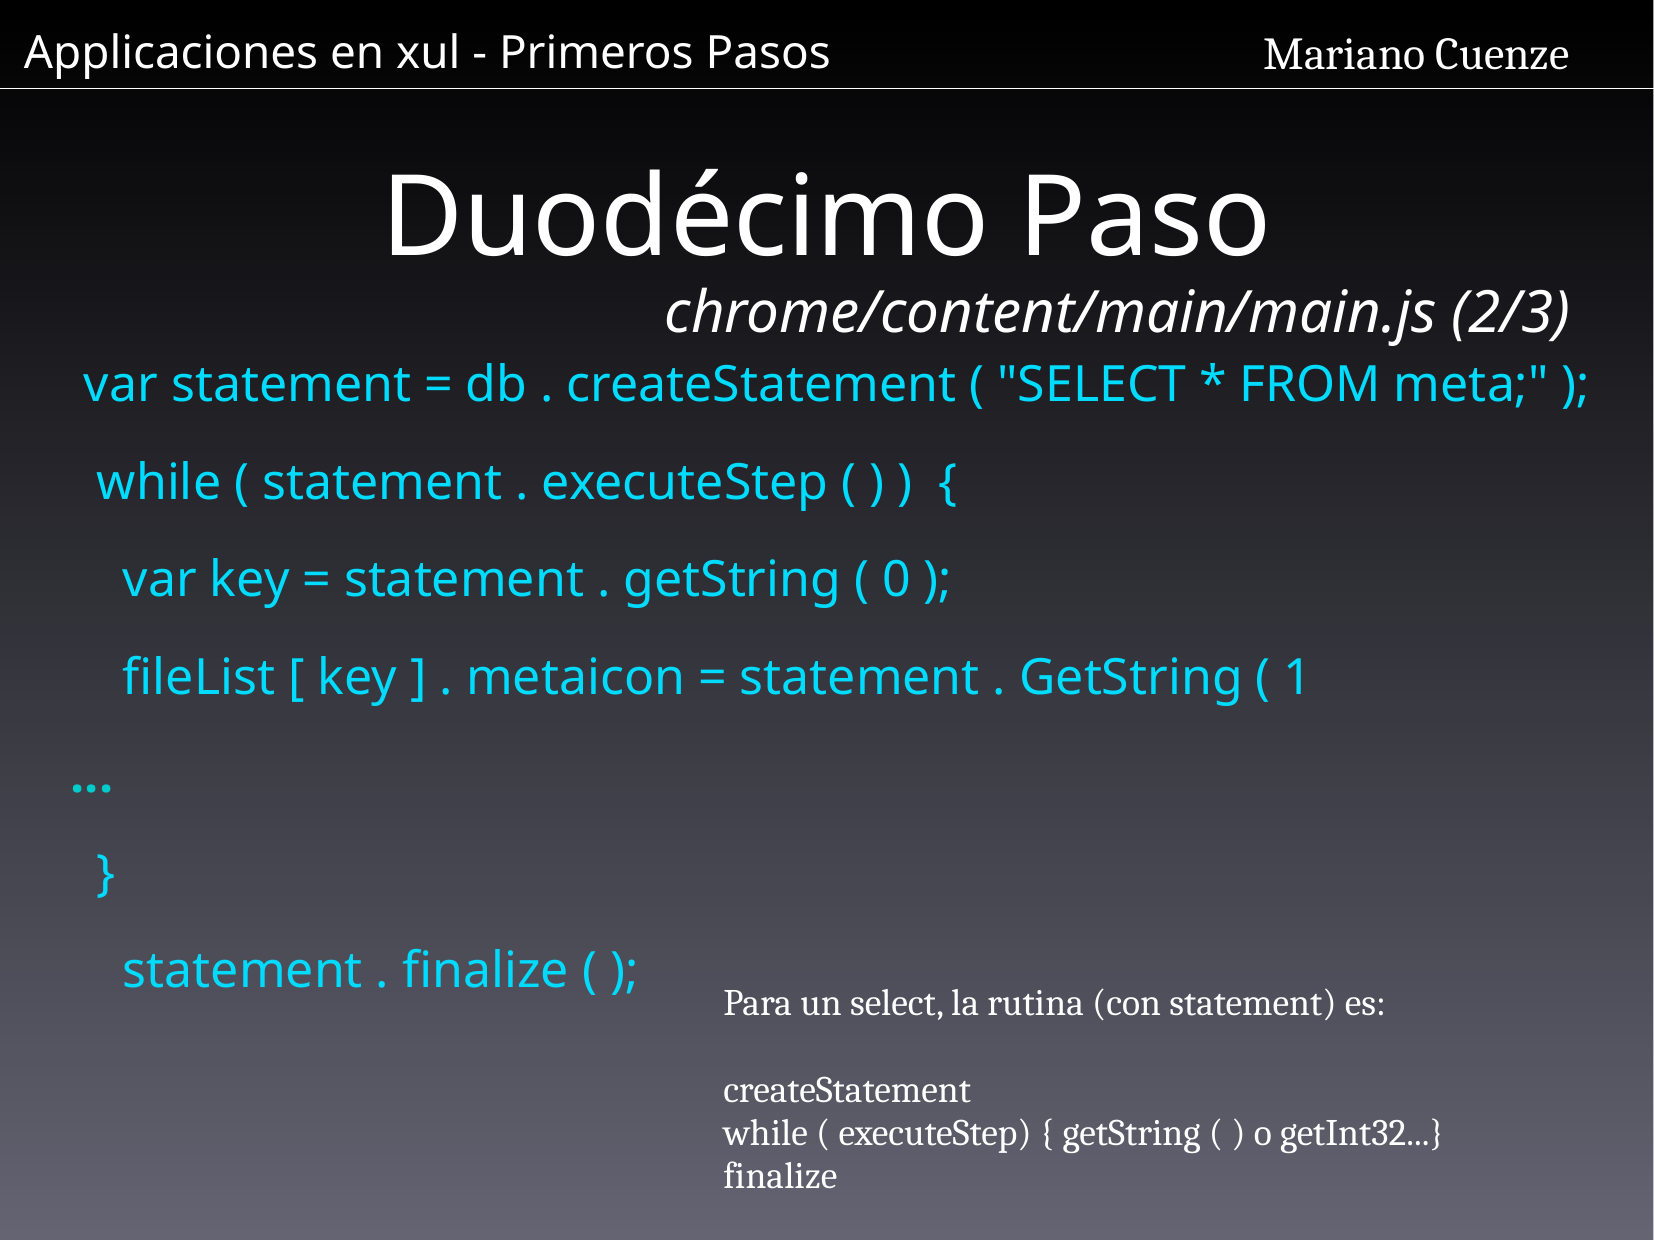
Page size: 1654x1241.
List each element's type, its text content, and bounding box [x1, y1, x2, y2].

text_box Para un select, la rutina (con statement) es: createStatement while ( executeStep) { getString ( ) o getInt32...} finalize [708, 974, 1654, 1207]
title Duodécimo Paso [82, 108, 1571, 265]
text_box Applicaciones en xul - Primeros Pasos [9, 11, 899, 80]
title chrome/content/main/main.js (2/3) [82, 265, 1571, 347]
text_box Mariano Cuenze [1249, 20, 1648, 88]
list var statement = db . createStatement ( "SELECT * FROM meta;" ); while ( statement . executeStep ( ) ) { var key = statement . getString ( 0 ); fileList [ key ] . metaicon = statement . GetString ( 1 ... } statement . finalize ( ); [53, 347, 1625, 1152]
